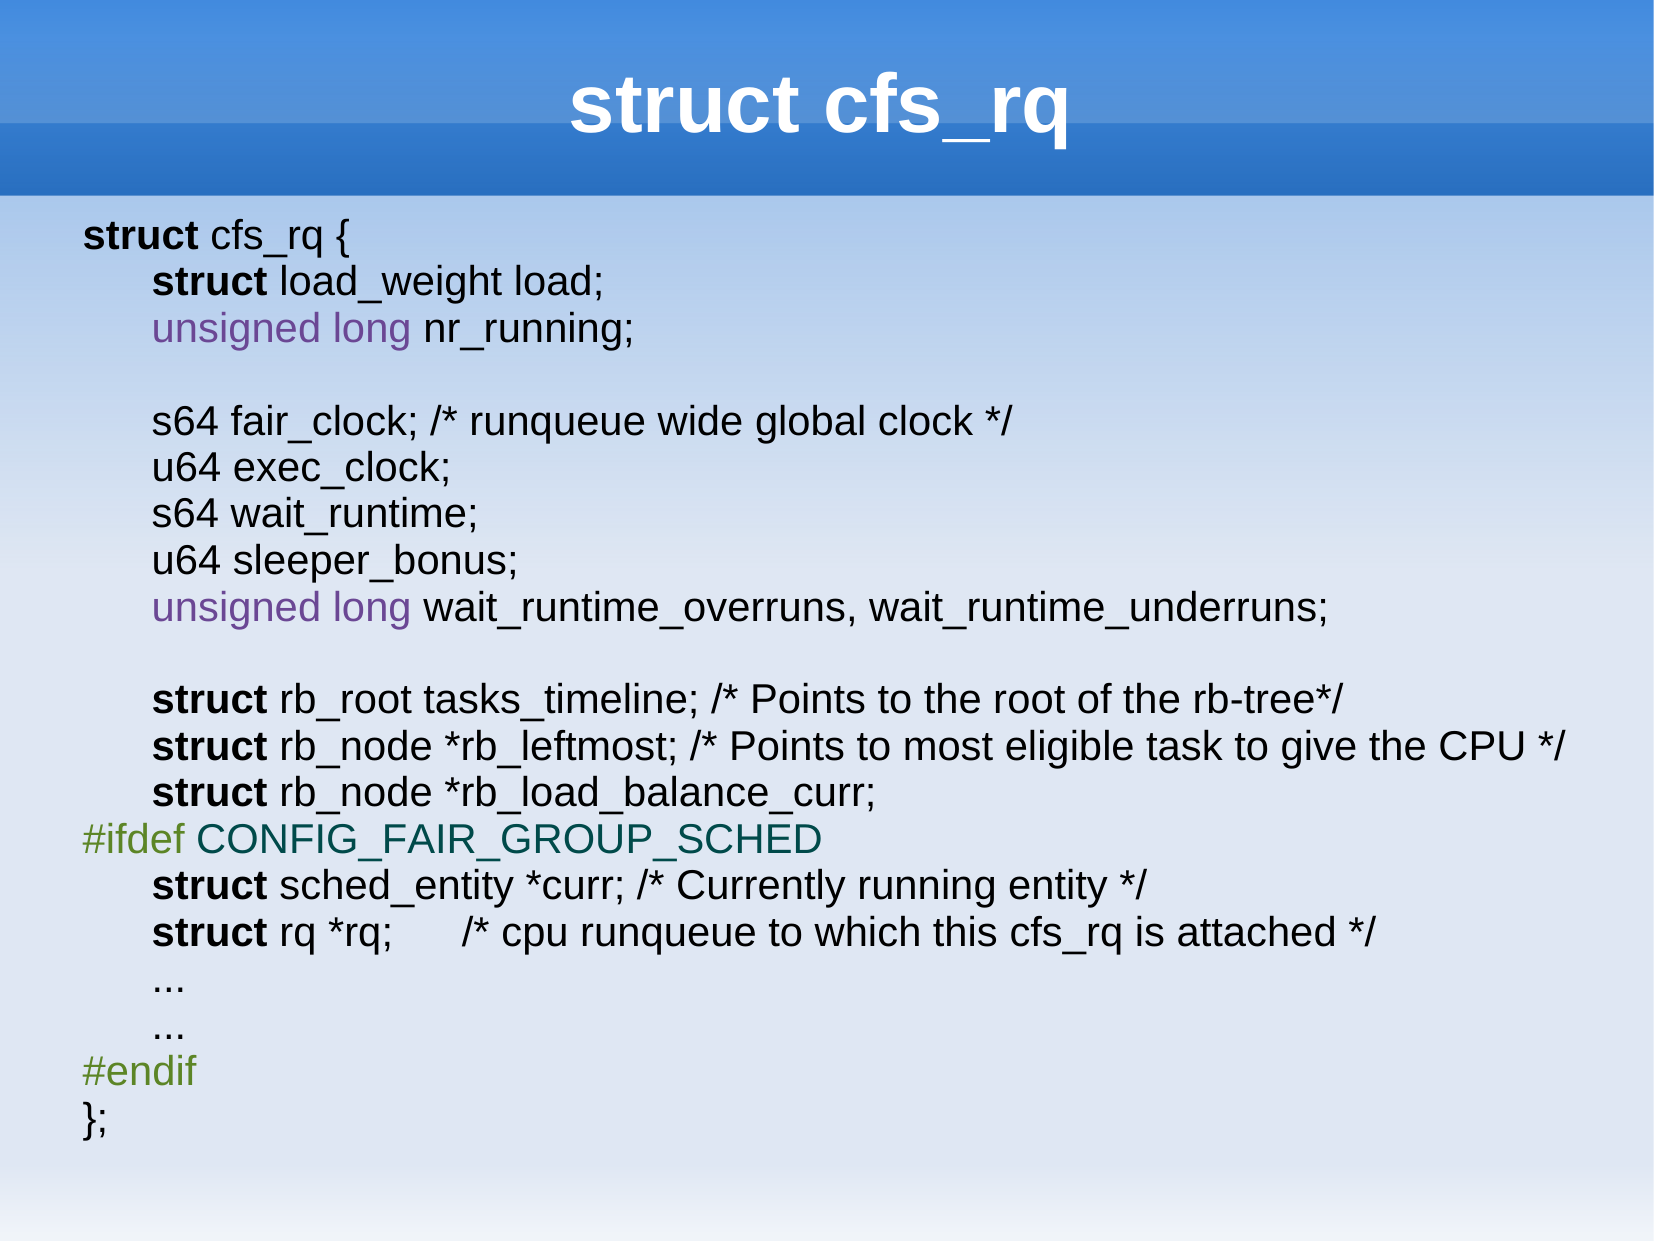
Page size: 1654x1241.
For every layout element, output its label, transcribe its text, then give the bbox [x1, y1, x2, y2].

subtitle struct cfs_rq { struct load_weight load; unsigned long nr_running; s64 fair_clock; /* runqueue wide global clock */ u64 exec_clock; s64 wait_runtime; u64 sleeper_bonus; unsigned long wait_runtime_overruns, wait_runtime_underruns; struct rb_root tasks_timeline; /* Points to the root of the rb-tree*/ struct rb_node *rb_leftmost; /* Points to most eligible task to give the CPU */ struct rb_node *rb_load_balance_curr; #ifdef CONFIG_FAIR_GROUP_SCHED struct sched_entity *curr; /* Currently running entity */ struct rq *rq; /* cpu runqueue to which this cfs_rq is attached */ ... ... #endif }; [82, 211, 1571, 1188]
picture [0, 0, 1654, 1241]
title struct cfs_rq [76, 0, 1565, 208]
